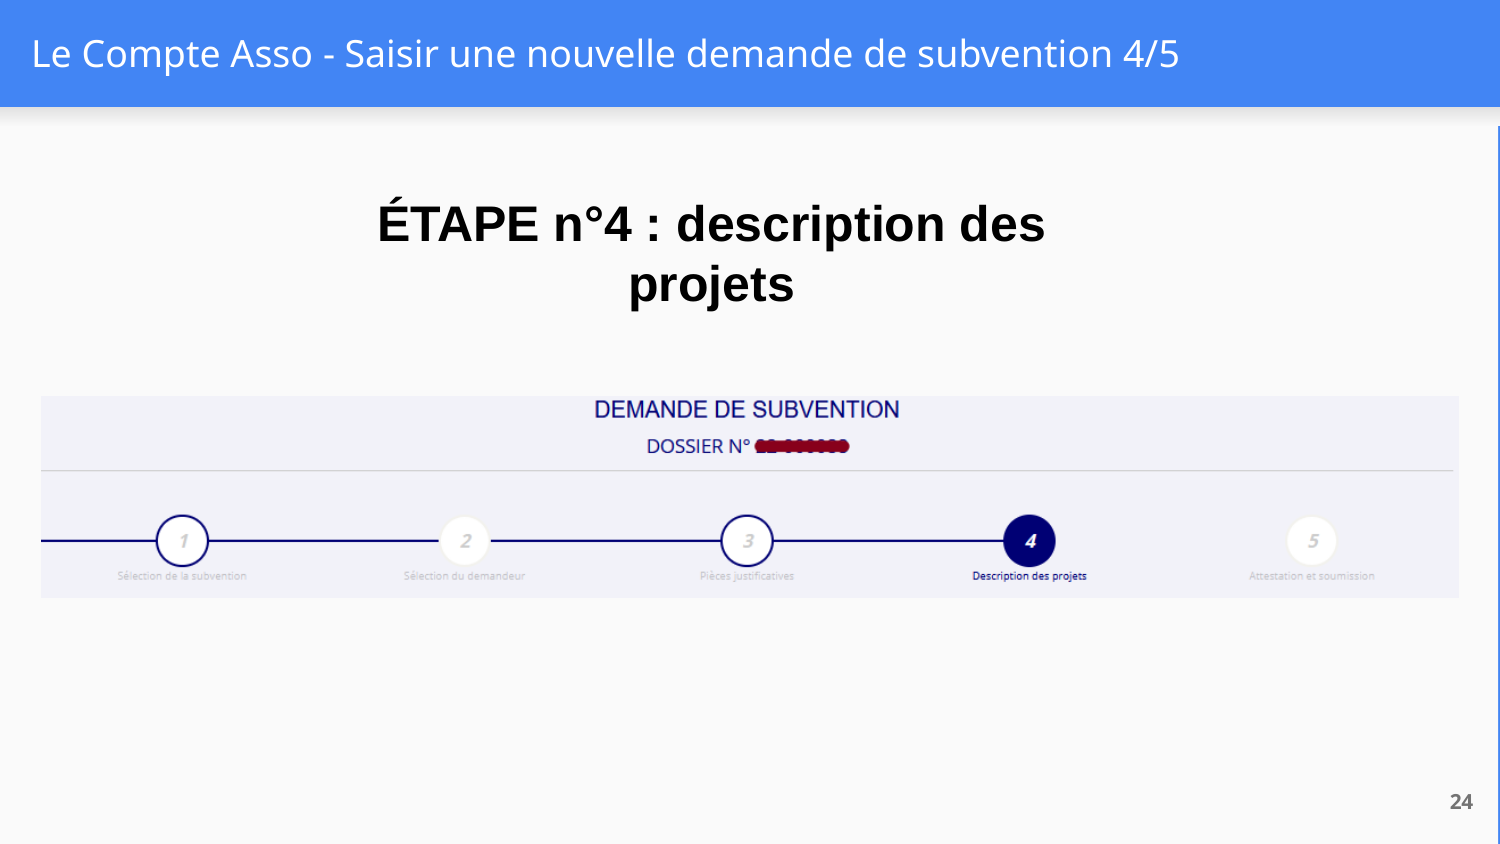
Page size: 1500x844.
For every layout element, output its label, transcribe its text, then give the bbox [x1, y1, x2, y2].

slide_number <numéro> [1398, 770, 1489, 835]
picture [41, 396, 1459, 598]
title Le Compte Asso - Saisir une nouvelle demande de subvention 4/5 [16, 2, 1464, 102]
text_box ÉTAPE n°4 : description des projets [300, 176, 1124, 354]
